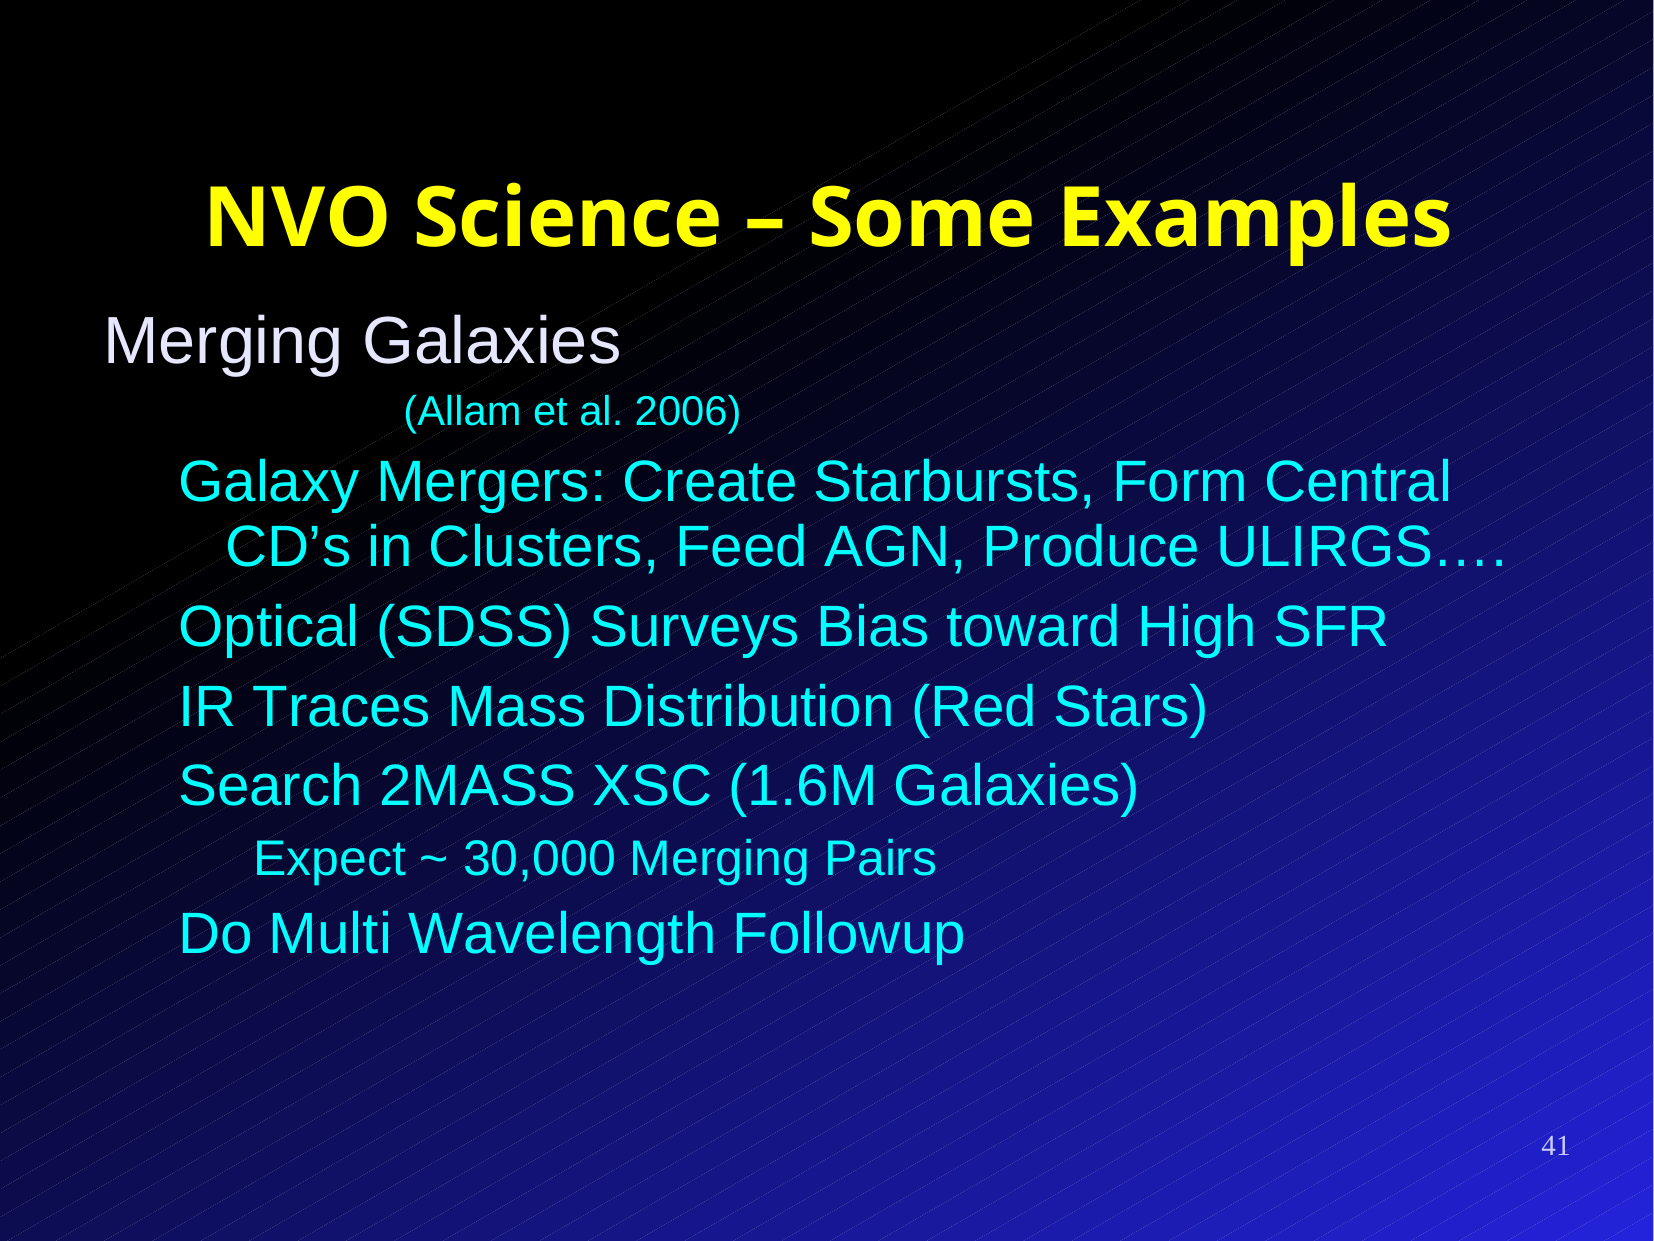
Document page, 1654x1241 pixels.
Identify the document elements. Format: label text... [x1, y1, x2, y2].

title NVO Science – Some Examples [126, 84, 1532, 295]
list Merging Galaxies (Allam et al. 2006) Galaxy Mergers: Create Starbursts, Form Central CD’s in Clusters, Feed AGN, Produce ULIRGS…. Optical (SDSS) Surveys Bias toward High SFR IR Traces Mass Distribution (Red Stars) Search 2MASS XSC (1.6M Galaxies) Expect ~ 30,000 Merging Pairs Do Multi Wavelength Followup [88, 295, 1577, 1203]
